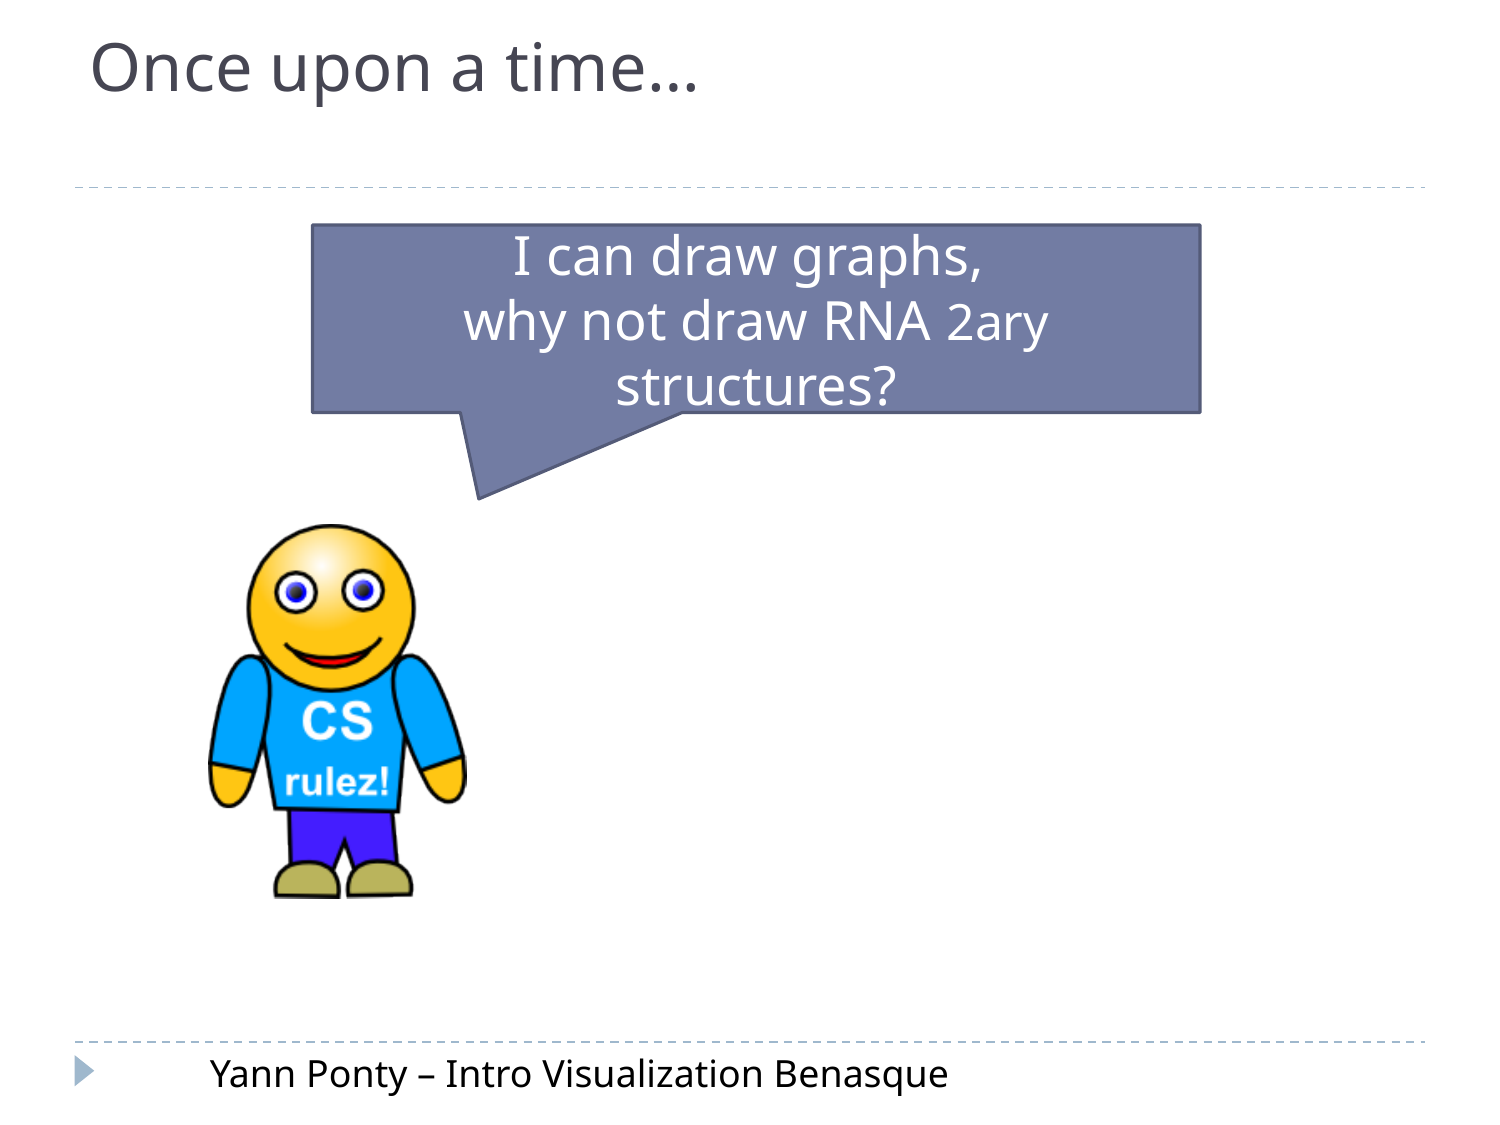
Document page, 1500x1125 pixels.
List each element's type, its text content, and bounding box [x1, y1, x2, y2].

picture [208, 524, 467, 899]
text_box I can draw graphs, why not draw RNA 2ary structures? [312, 224, 1200, 499]
title Once upon a time… [75, 17, 1300, 113]
